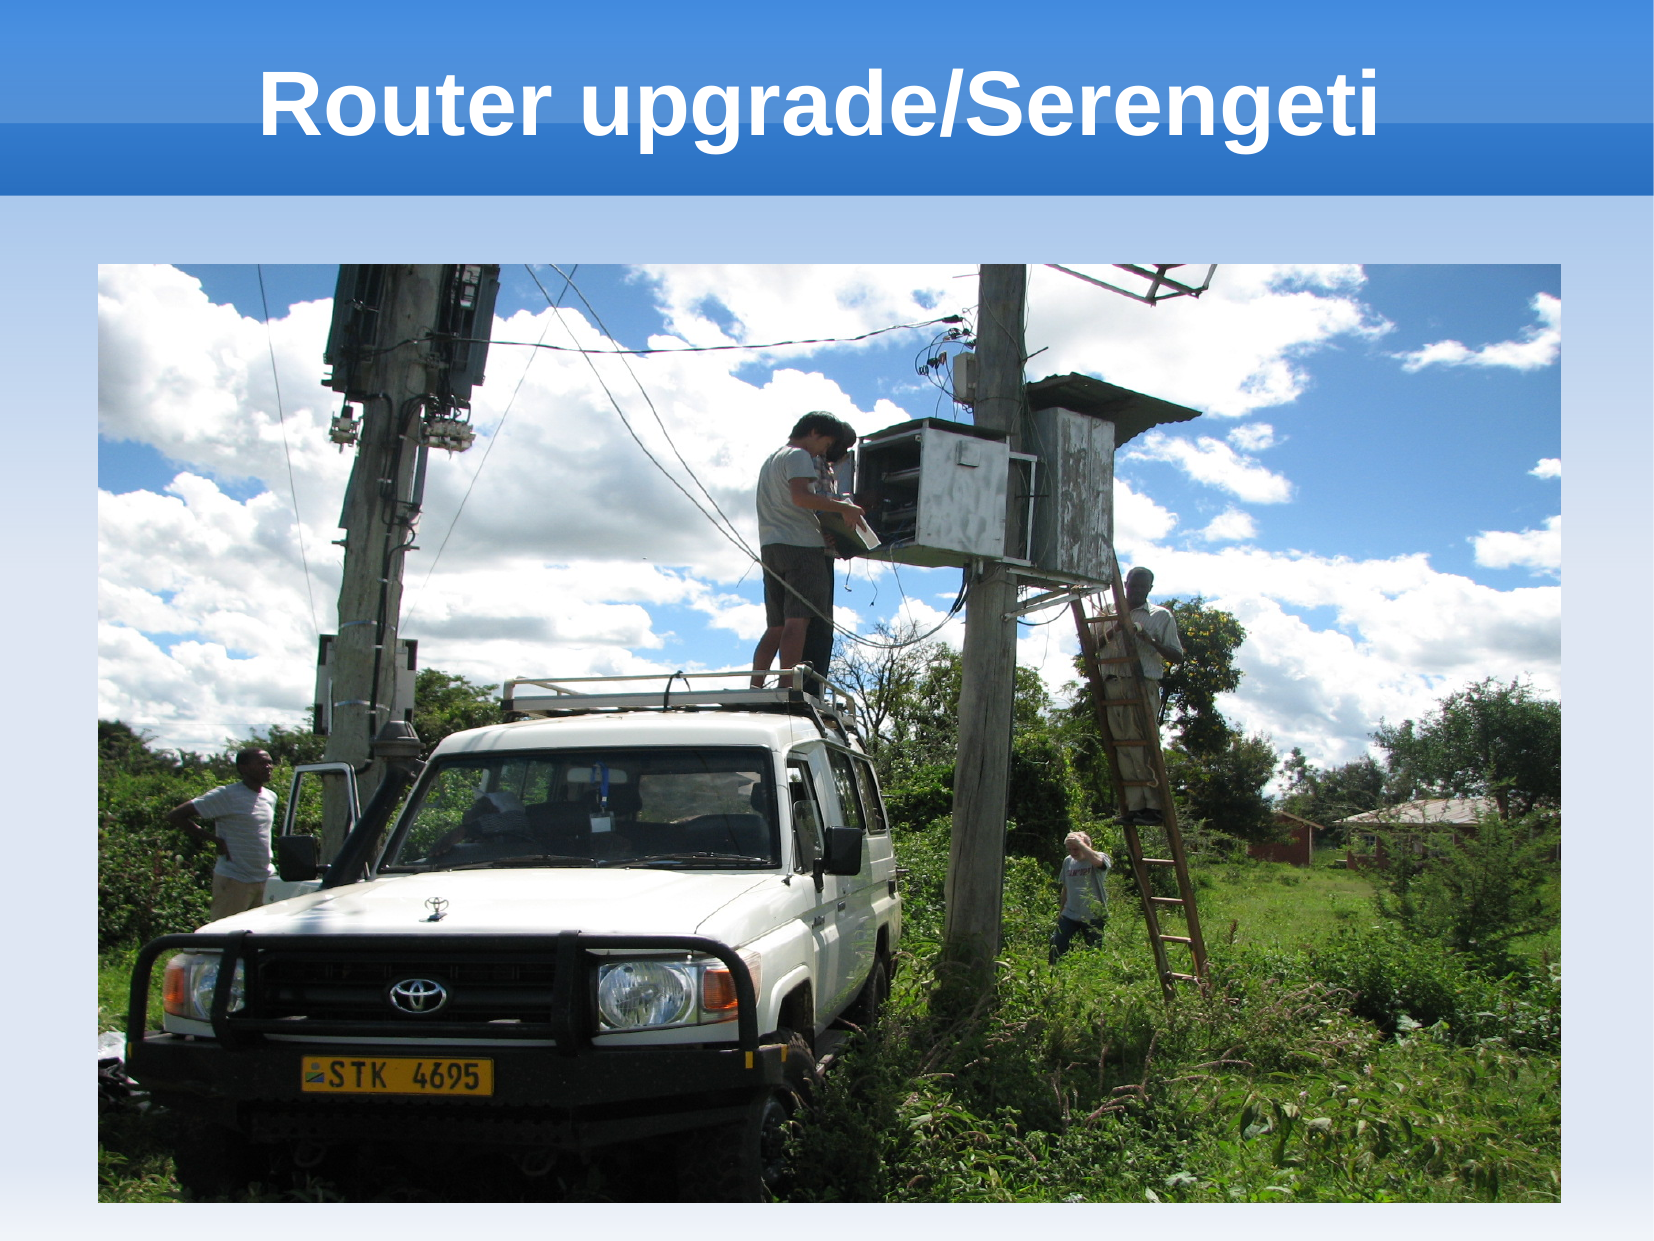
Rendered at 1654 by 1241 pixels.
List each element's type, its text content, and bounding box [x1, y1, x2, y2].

title Router upgrade/Serengeti [76, 0, 1565, 208]
picture [0, 0, 1654, 1241]
